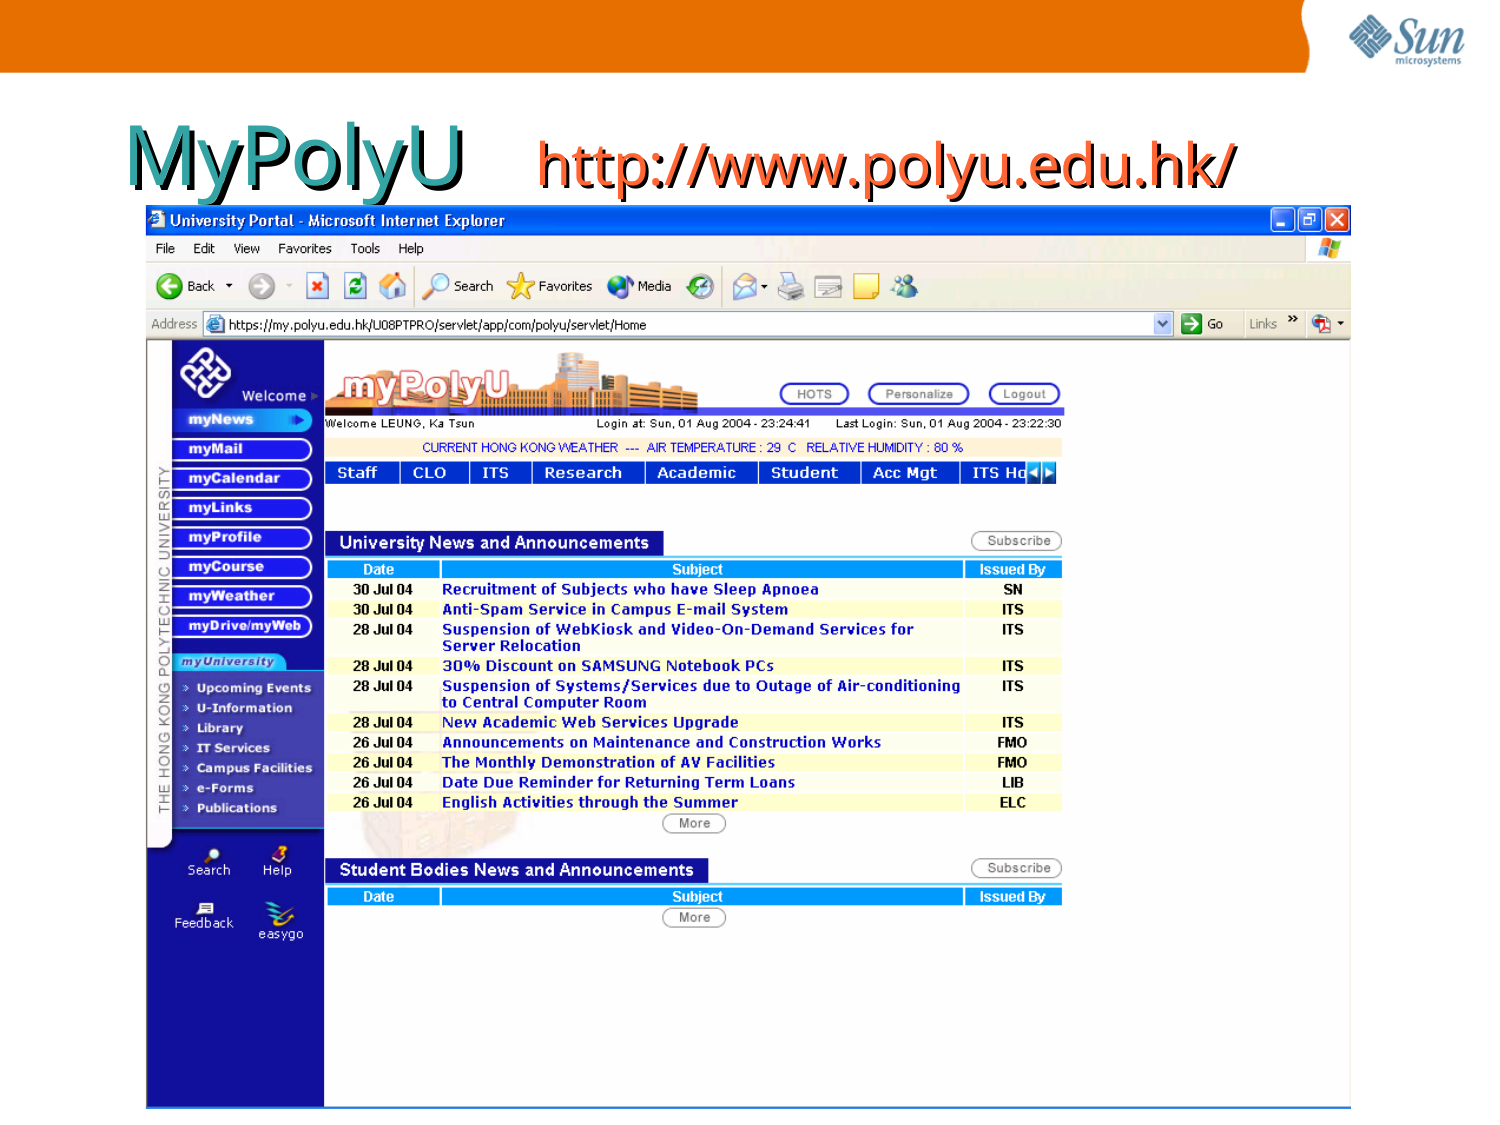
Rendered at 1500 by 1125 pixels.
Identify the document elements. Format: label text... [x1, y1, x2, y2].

picture [0, 0, 1500, 75]
title MyPolyU http://www.polyu.edu.hk/ [122, 93, 1382, 305]
picture [145, 205, 1351, 1109]
